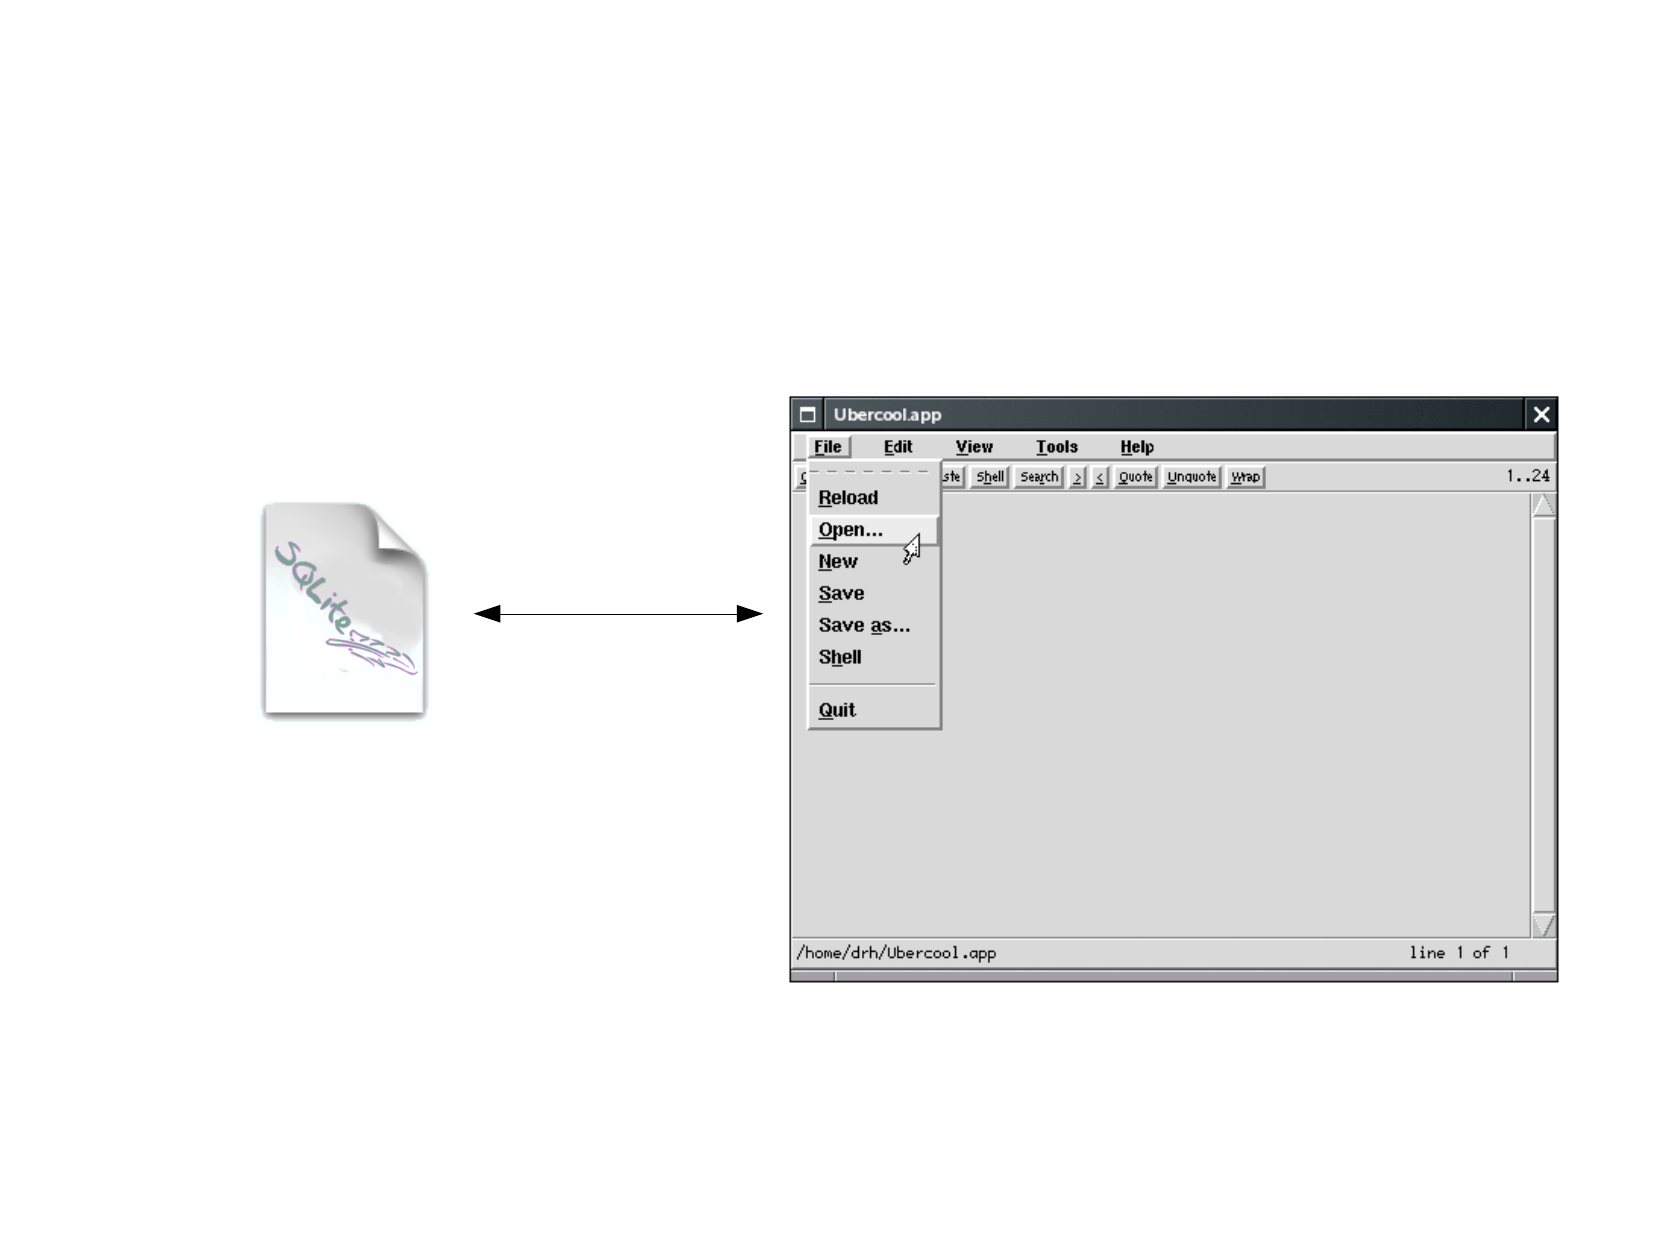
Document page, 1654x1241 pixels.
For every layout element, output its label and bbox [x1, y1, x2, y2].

picture [723, 351, 1583, 1007]
picture [231, 501, 457, 727]
